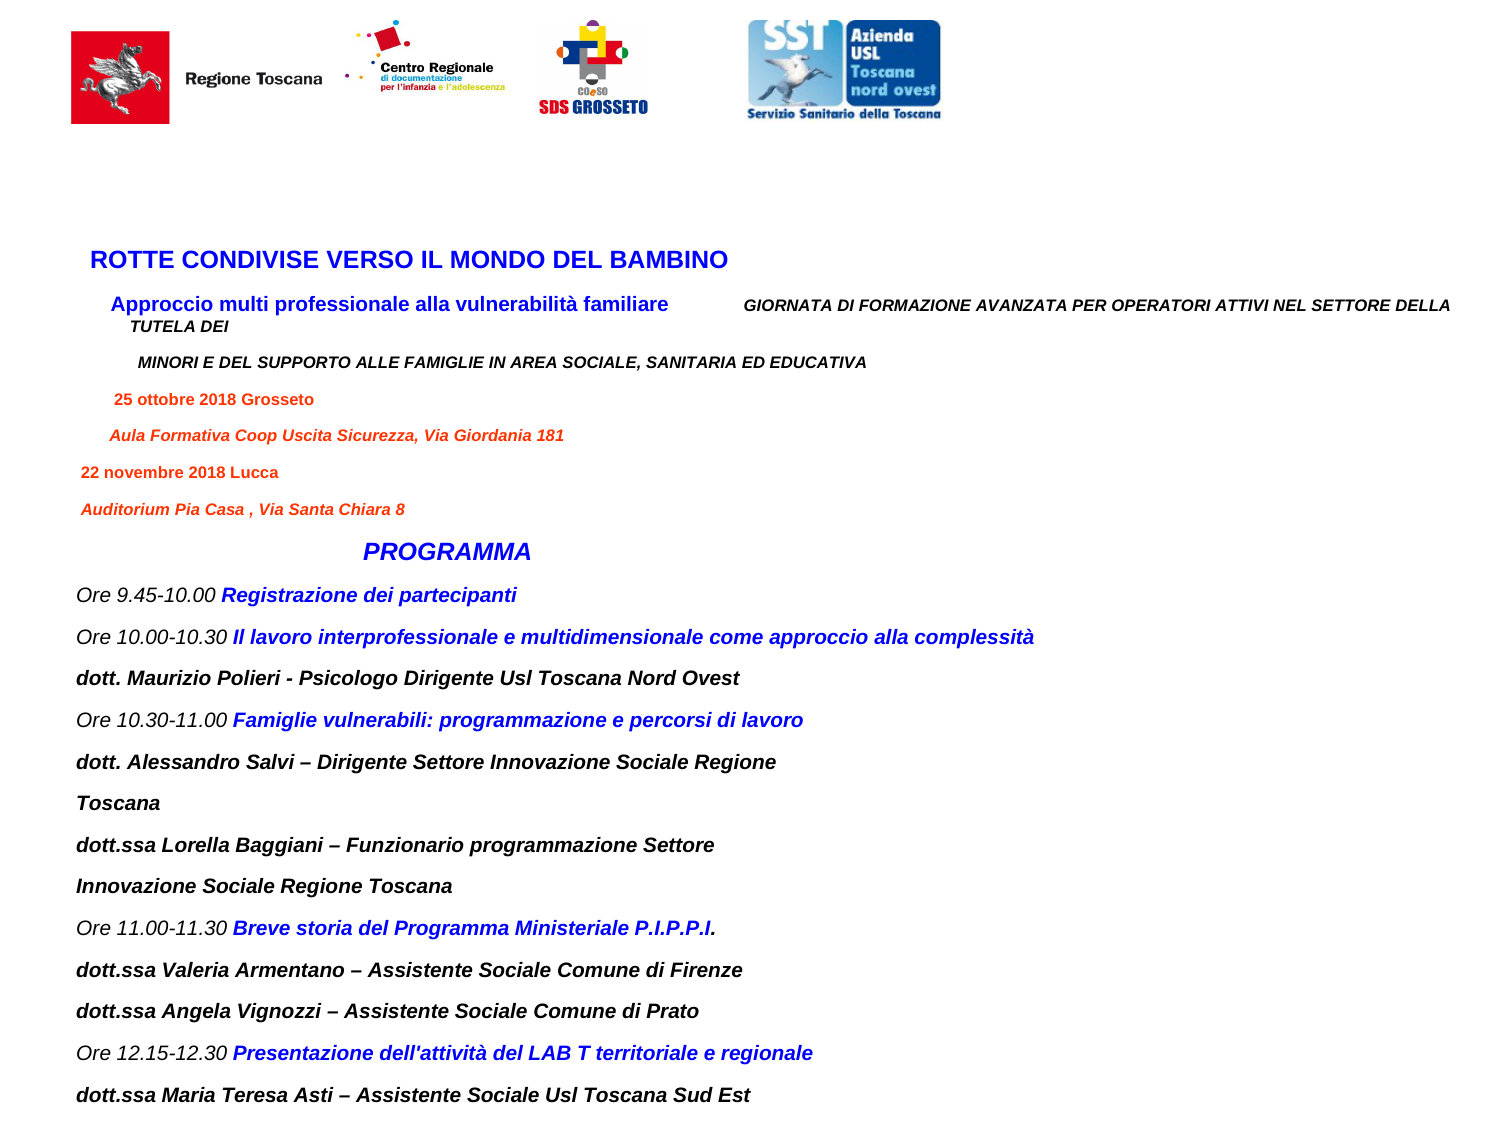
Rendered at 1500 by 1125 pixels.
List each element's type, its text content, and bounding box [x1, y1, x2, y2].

picture [345, 20, 506, 99]
picture [71, 31, 323, 124]
picture [539, 20, 648, 119]
text_box ROTTE CONDIVISE VERSO IL MONDO DEL BAMBINO Approccio multi professionale alla vulnerabilità familiare GIORNATA DI FORMAZIONE AVANZATA PER OPERATORI ATTIVI NEL SETTORE DELLA TUTELA DEI MINORI E DEL SUPPORTO ALLE FAMIGLIE IN AREA SOCIALE, SANITARIA ED EDUCATIVA 25 ottobre 2018 Grosseto Aula Formativa Coop Uscita Sicurezza, Via Giordania 181 22 novembre 2018 Lucca Auditorium Pia Casa , Via Santa Chiara 8 PROGRAMMA Ore 9.45-10.00 Registrazione dei partecipanti Ore 10.00-10.30 Il lavoro interprofessionale e multidimensionale come approccio alla complessità dott. Maurizio Polieri - Psicologo Dirigente Usl Toscana Nord Ovest Ore 10.30-11.00 Famiglie vulnerabili: programmazione e percorsi di lavoro dott. Alessandro Salvi – Dirigente Settore Innovazione Sociale Regione Toscana dott.ssa Lorella Baggiani – Funzionario programmazione Settore Innovazione Sociale Regione Toscana Ore 11.00-11.30 Breve storia del Programma Ministeriale P.I.P.P.I. dott.ssa Valeria Armentano – Assistente Sociale Comune di Firenze dott.ssa Angela Vignozzi – Assistente Sociale Comune di Prato Ore 12.15-12.30 Presentazione dell'attività del LAB T territoriale e regionale dott.ssa Maria Teresa Asti – Assistente Sociale Usl Toscana Sud Est dott.ssa Mariagiulia Mannocci – Responsabile Ufficio Servizi alla Persona Comune di Capannori Ore 12.30-13.00 Introduzione al lavoro d'equipe: attività esperienziale a cura dei Formatori LabT Ore 13.00-14.00 Pausa Pranzo a buffet Ore 14.00-15.30 Role Playing: il lavoro in Equipe Multidisciplinare Ore 15.30-16.00 Analisi delle esperienze e confronto in plenaria Ore 16.00-16.30 Conclusioni Per informazioni e iscrizioni: mariateresa.asti@uslsudest.toscana.it (Grosseto); mg.mannocci@comune.capannori.lu.it (Lucca) [59, 236, 1477, 1125]
picture [745, 20, 944, 122]
